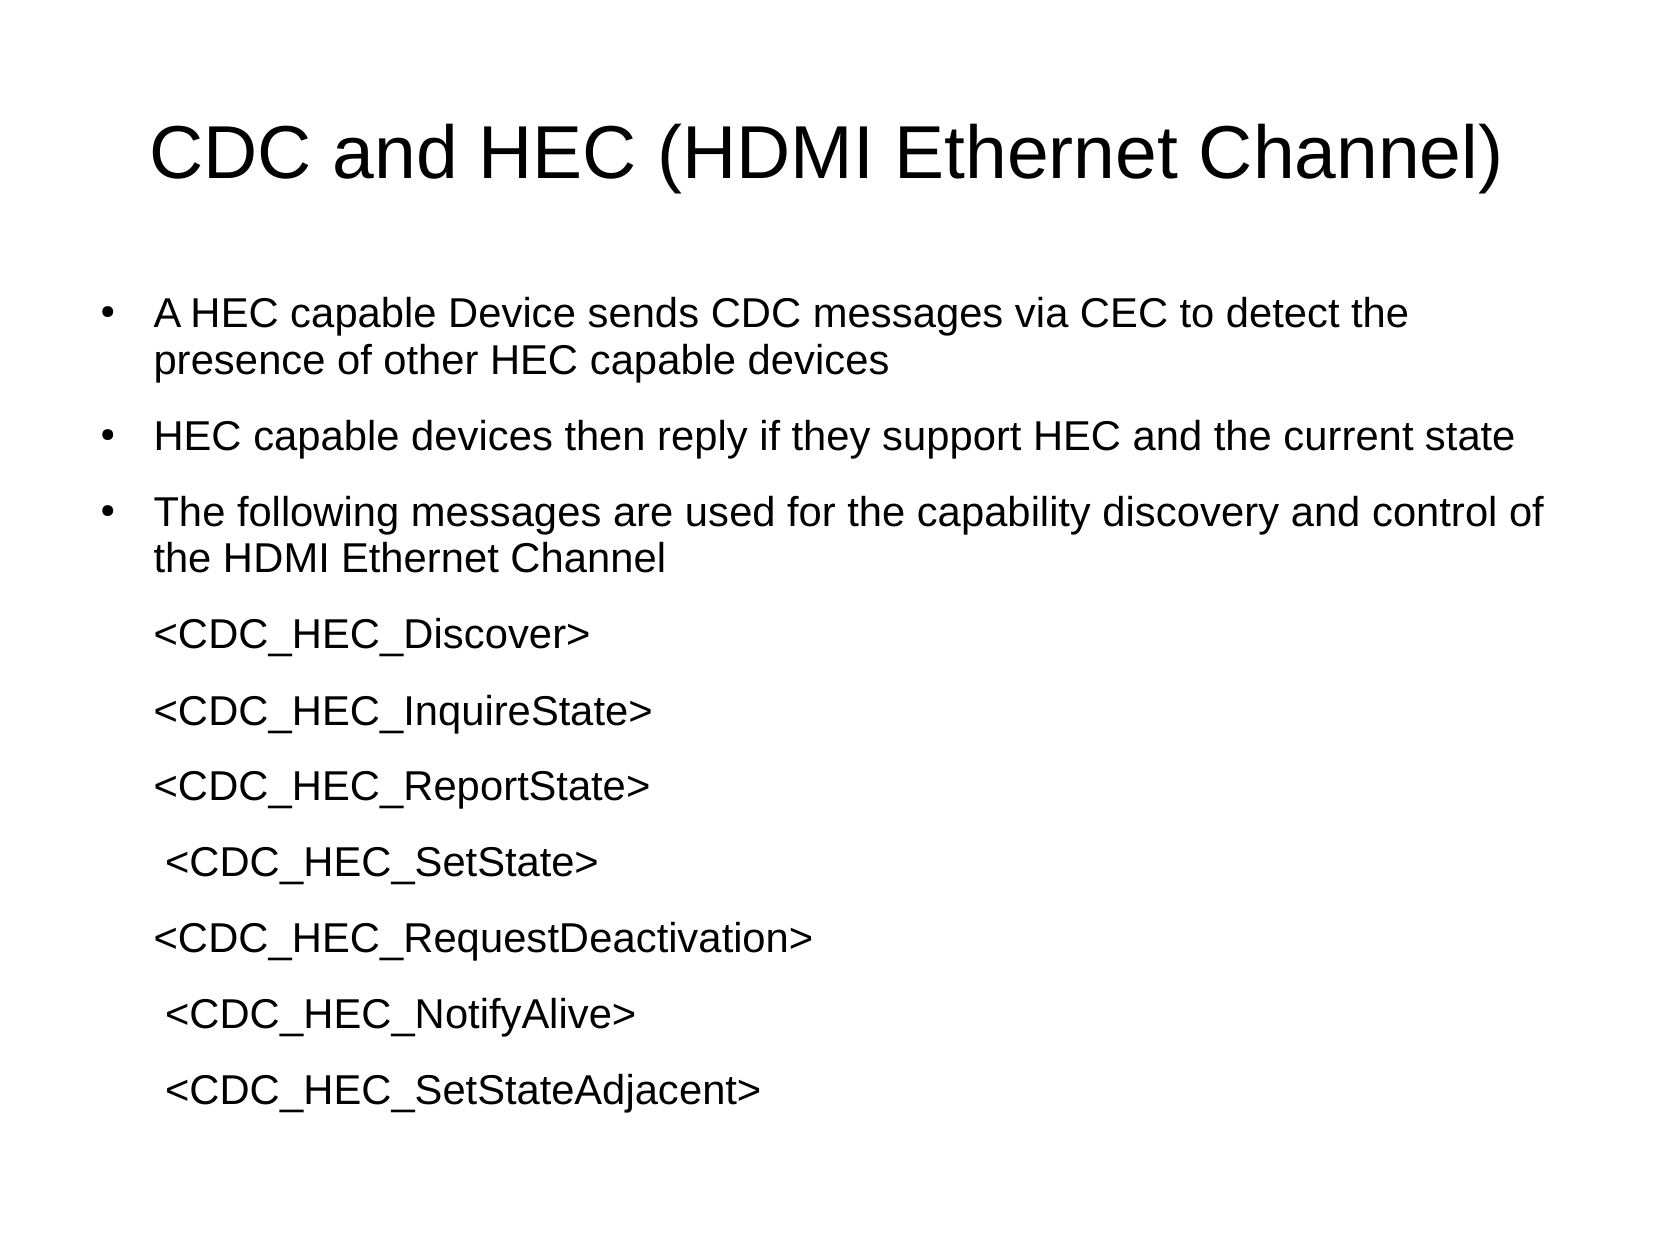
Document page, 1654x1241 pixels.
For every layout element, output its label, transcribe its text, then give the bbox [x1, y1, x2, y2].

title CDC and HEC (HDMI Ethernet Channel) [82, 49, 1571, 257]
list A HEC capable Device sends CDC messages via CEC to detect the presence of other HEC capable devices HEC capable devices then reply if they support HEC and the current state The following messages are used for the capability discovery and control of the HDMI Ethernet Channel <CDC_HEC_Discover> <CDC_HEC_InquireState> <CDC_HEC_ReportState> <CDC_HEC_SetState> <CDC_HEC_RequestDeactivation> <CDC_HEC_NotifyAlive> <CDC_HEC_SetStateAdjacent> [82, 290, 1571, 1163]
